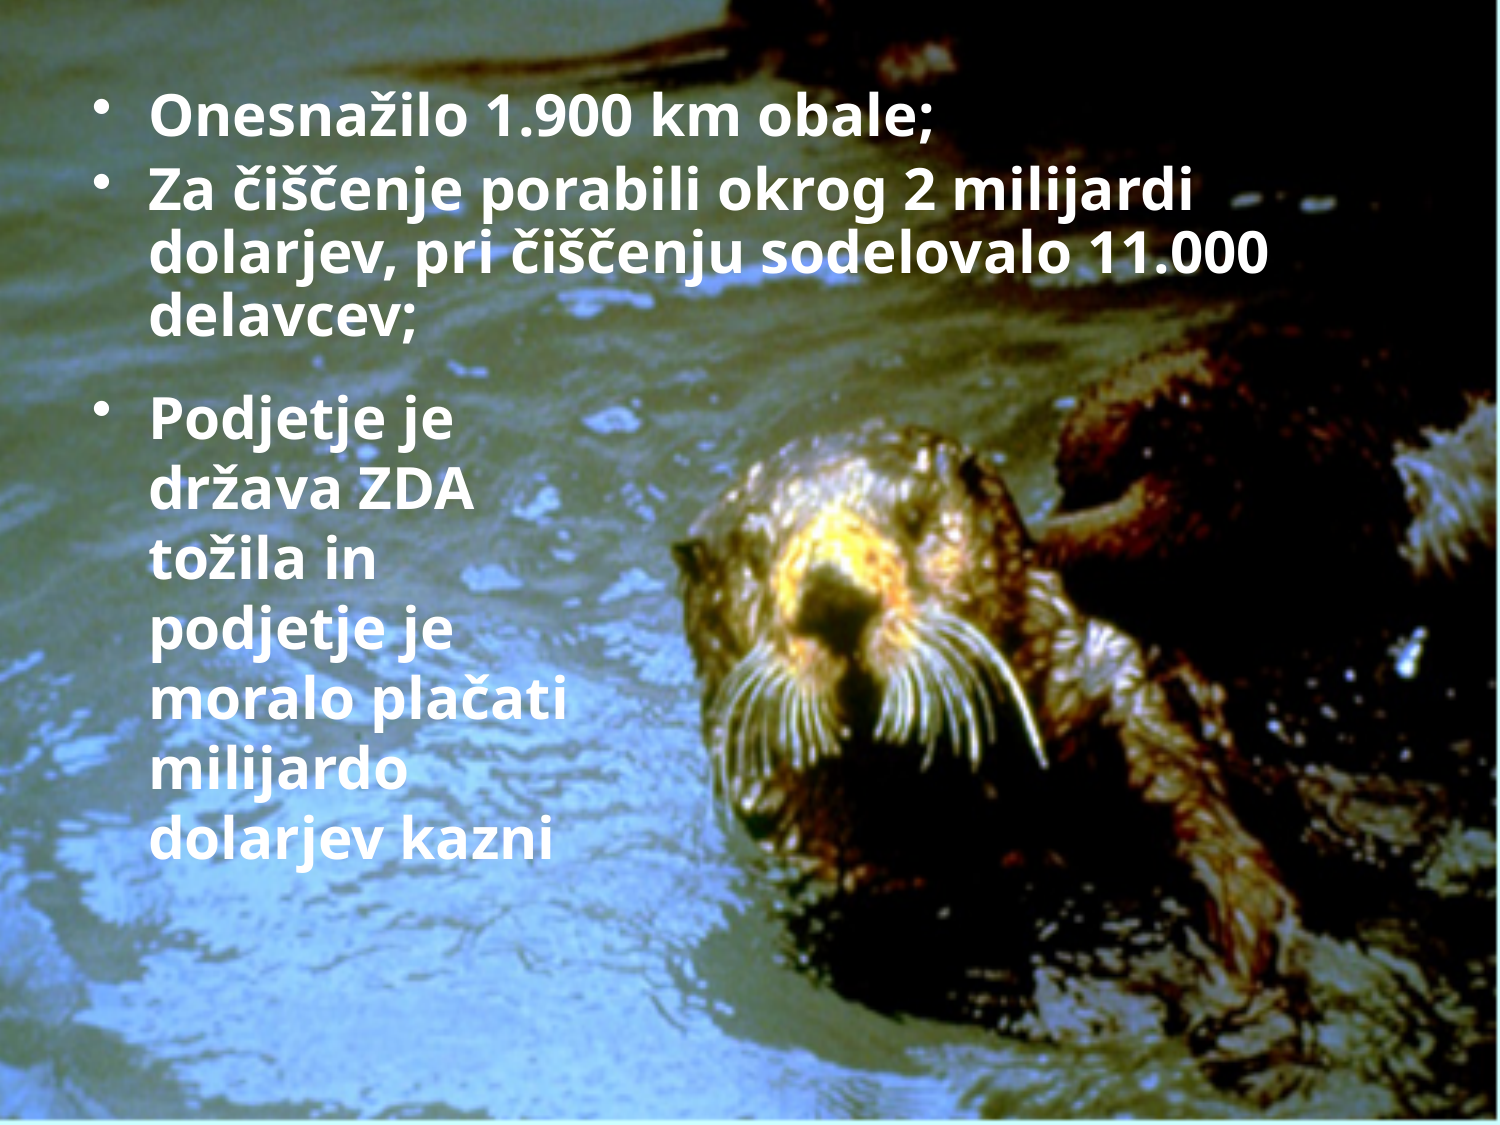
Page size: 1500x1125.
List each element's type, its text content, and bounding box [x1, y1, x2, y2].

list Podjetje je država ZDA tožila in podjetje je moralo plačati milijardo dolarjev kazni [76, 373, 633, 1028]
list Onesnažilo 1.900 km obale; Za čiščenje porabili okrog 2 milijardi dolarjev, pri čiščenju sodelovalo 11.000 delavcev; [76, 78, 1437, 650]
picture [0, 0, 1500, 1125]
